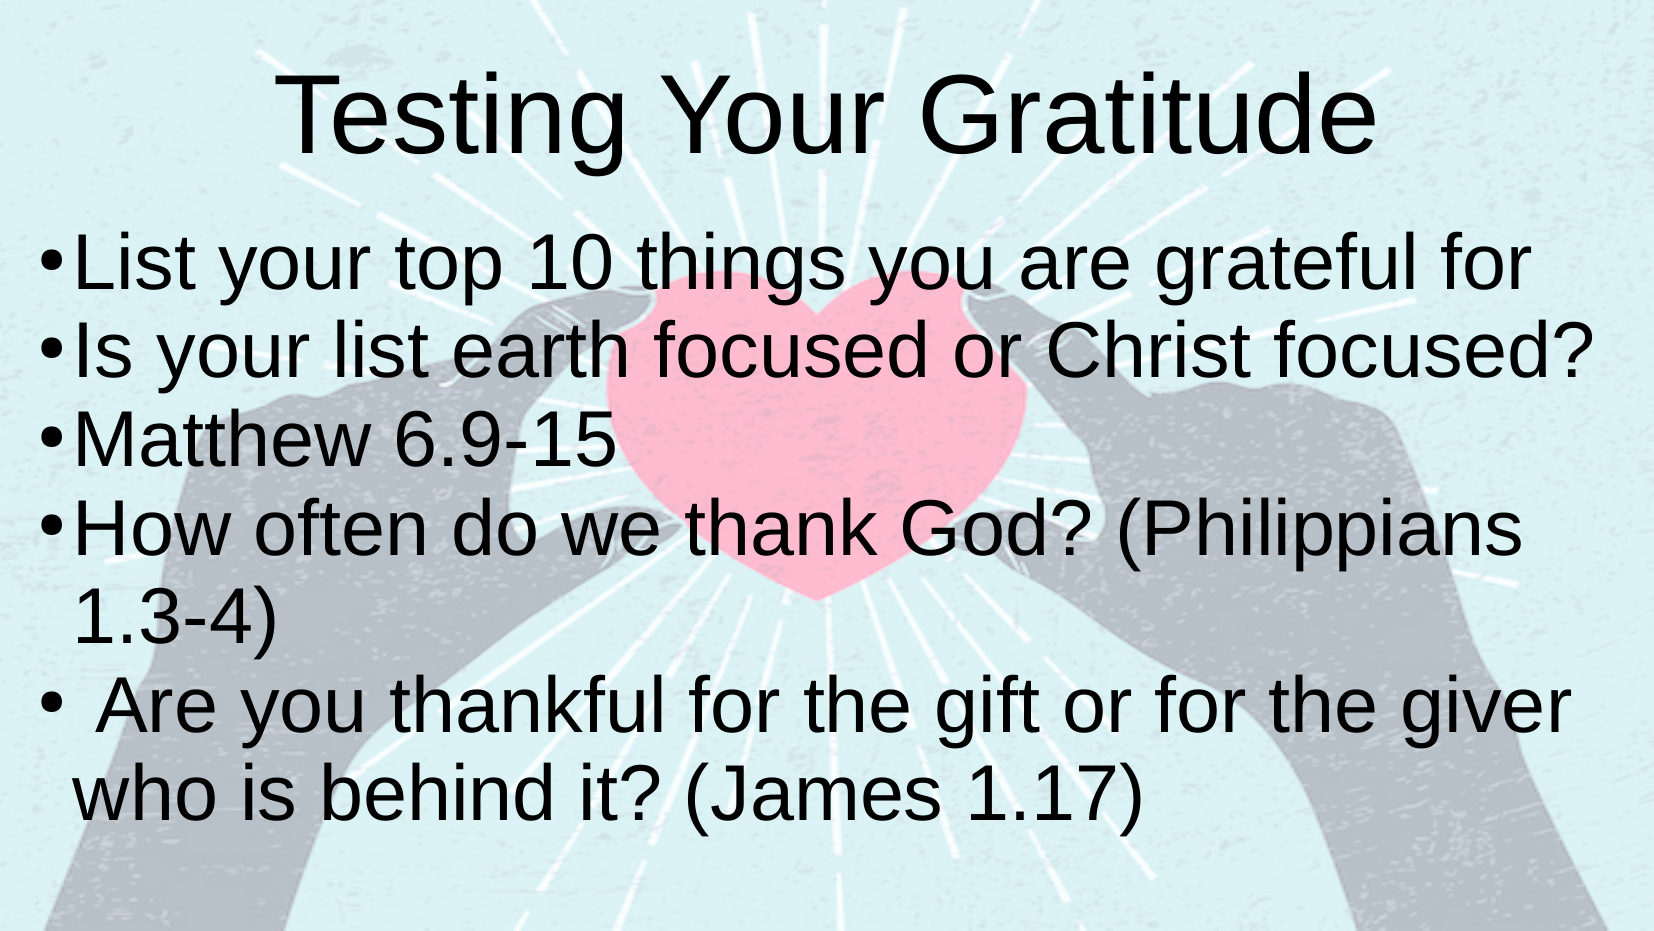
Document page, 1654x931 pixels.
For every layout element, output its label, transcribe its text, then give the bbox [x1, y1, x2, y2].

title Testing Your Gratitude [82, 37, 1571, 193]
picture [0, 0, 1654, 931]
subtitle List your top 10 things you are grateful for Is your list earth focused or Christ focused? Matthew 6.9-15 How often do we thank God? (Philippians 1.3-4) Are you thankful for the gift or for the giver who is behind it? (James 1.17) [37, 217, 1613, 863]
